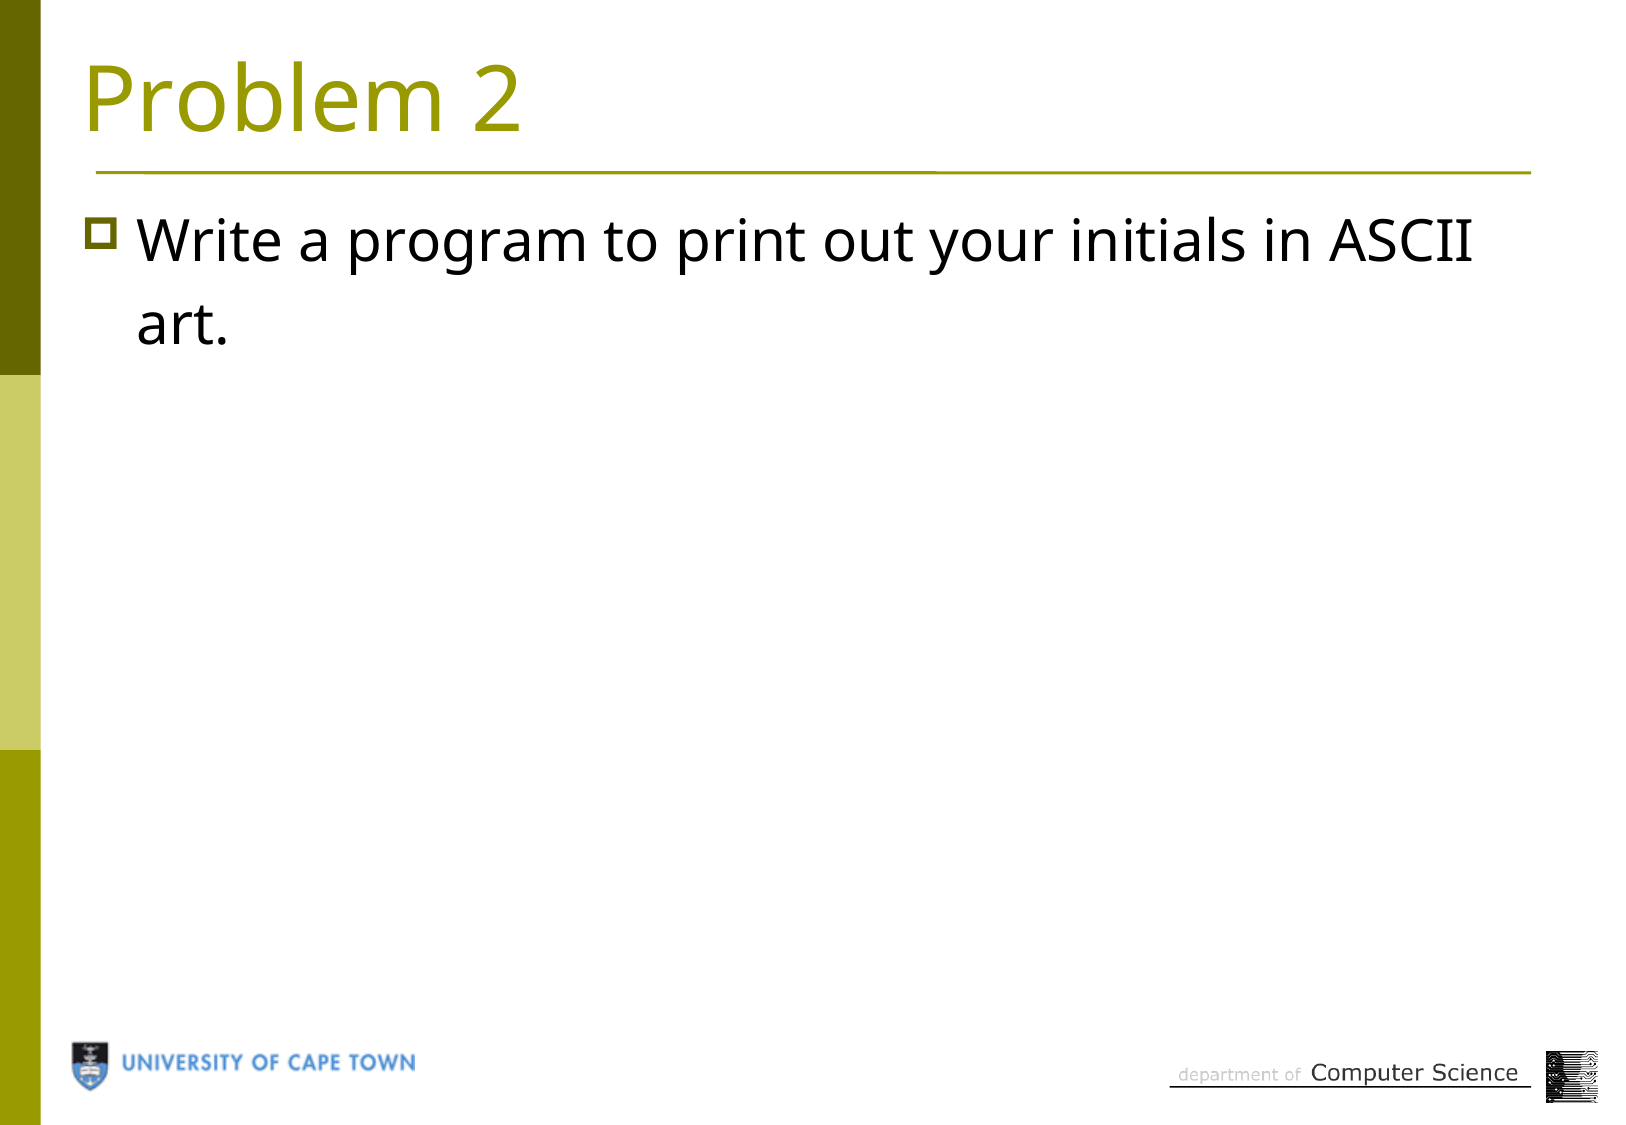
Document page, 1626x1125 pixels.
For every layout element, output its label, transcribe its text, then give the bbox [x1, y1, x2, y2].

picture [1169, 1043, 1532, 1091]
title Problem 2 [81, 36, 1543, 165]
list Write a program to print out your initials in ASCII art. [81, 196, 1543, 991]
picture [1546, 1051, 1598, 1103]
picture [61, 1024, 415, 1103]
